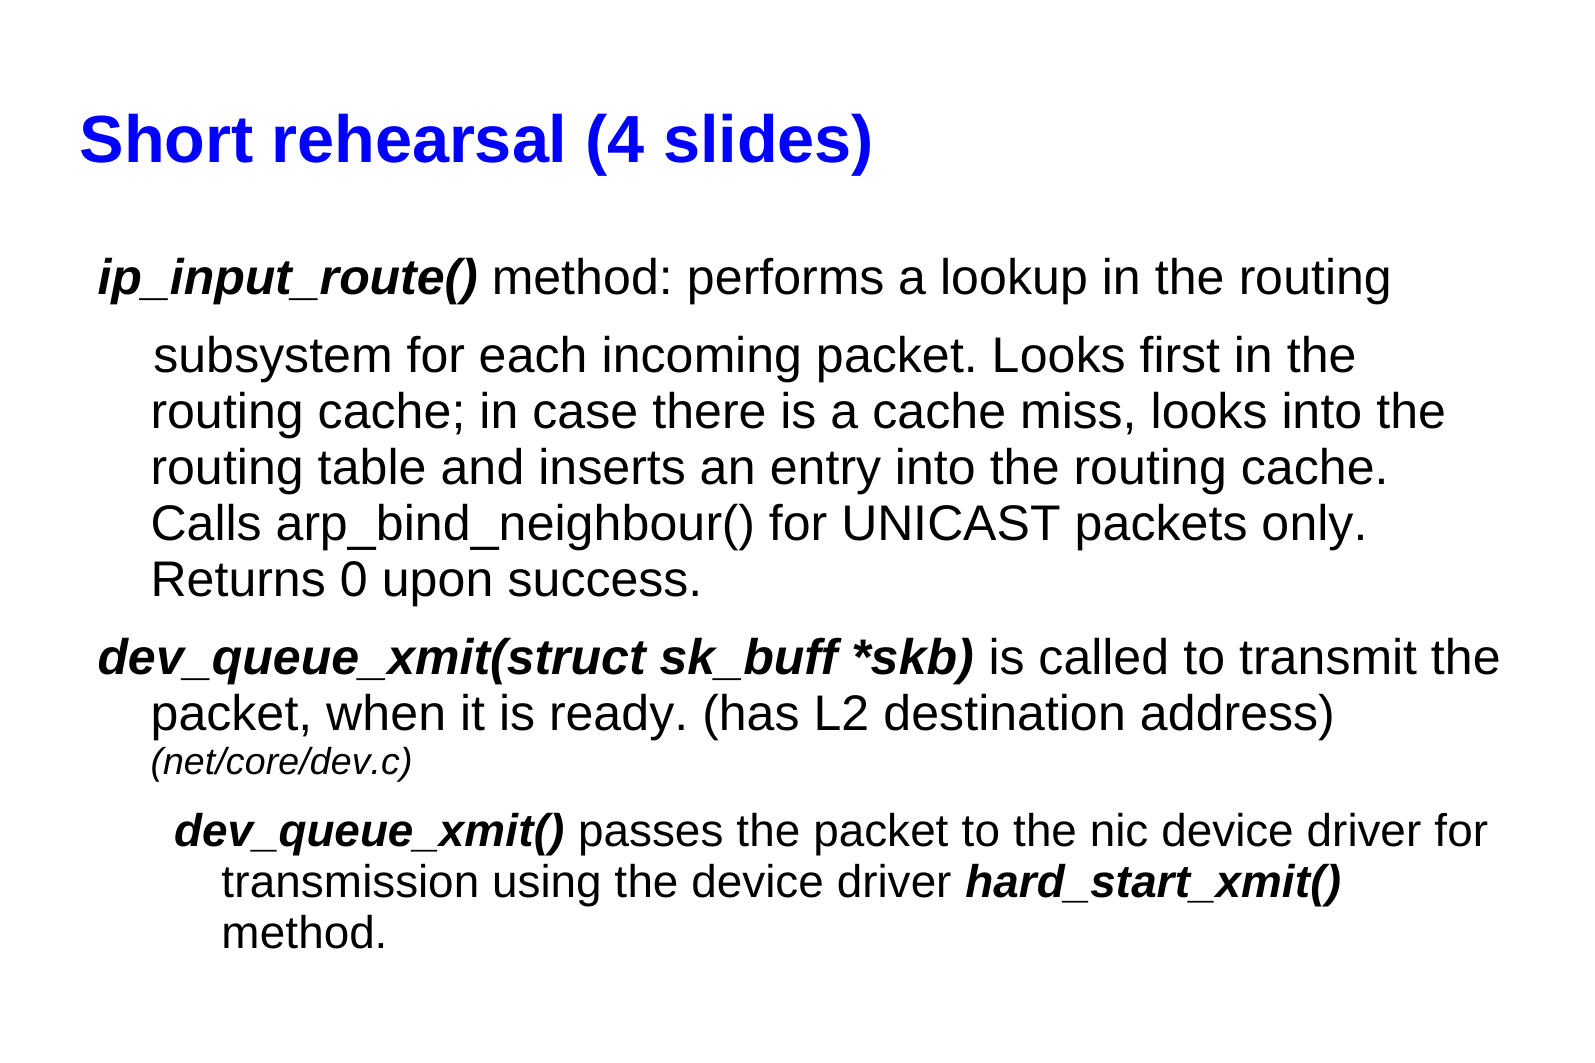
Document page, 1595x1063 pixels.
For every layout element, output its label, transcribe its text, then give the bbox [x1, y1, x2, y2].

list ip_input_route() method: performs a lookup in the routing subsystem for each incoming packet. Looks first in the routing cache; in case there is a cache miss, looks into the routing table and inserts an entry into the routing cache. Calls arp_bind_neighbour() for UNICAST packets only. Returns 0 upon success. dev_queue_xmit(struct sk_buff *skb) is called to transmit the packet, when it is ready. (has L2 destination address) (net/core/dev.c) dev_queue_xmit() passes the packet to the nic device driver for transmission using the device driver hard_start_xmit() method. [79, 248, 1515, 1035]
title Short rehearsal (4 slides) [79, 49, 1515, 213]
